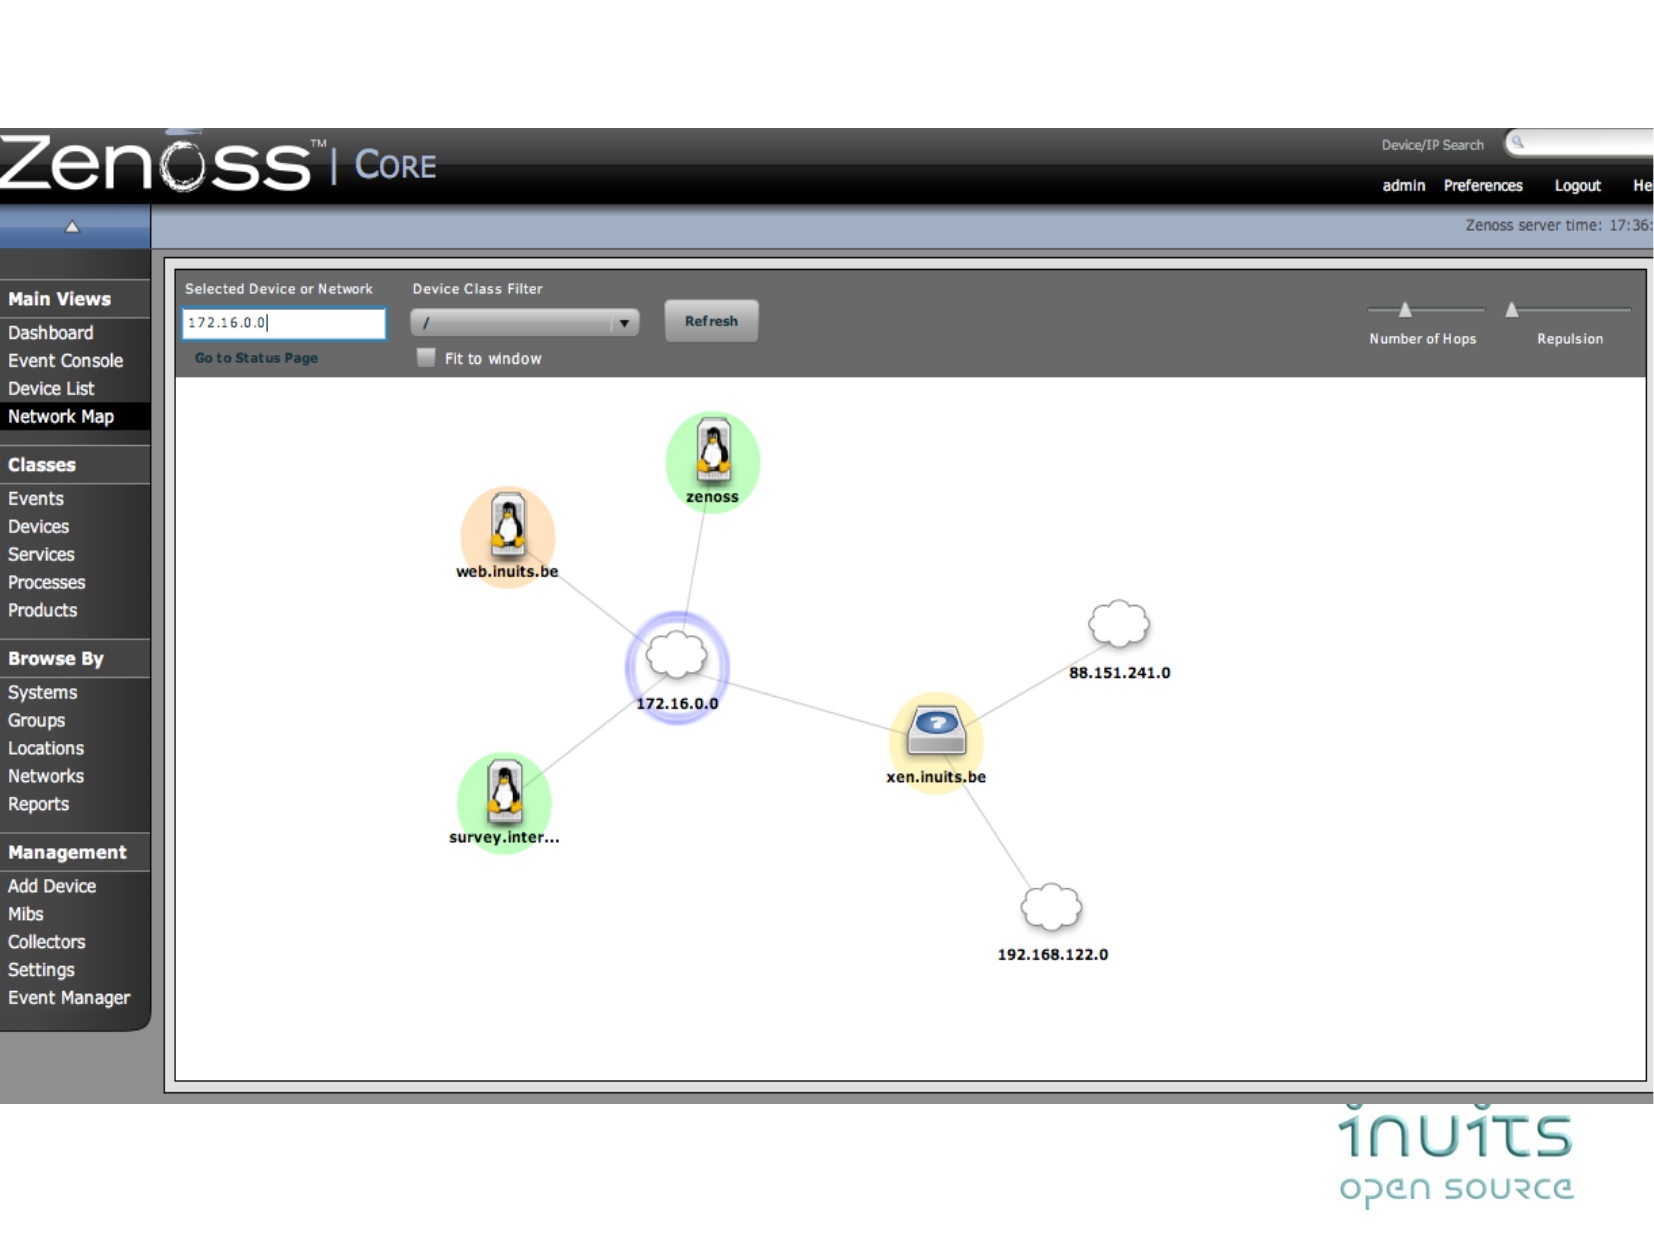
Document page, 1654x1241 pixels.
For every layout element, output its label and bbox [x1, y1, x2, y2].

picture [0, 112, 1654, 1210]
